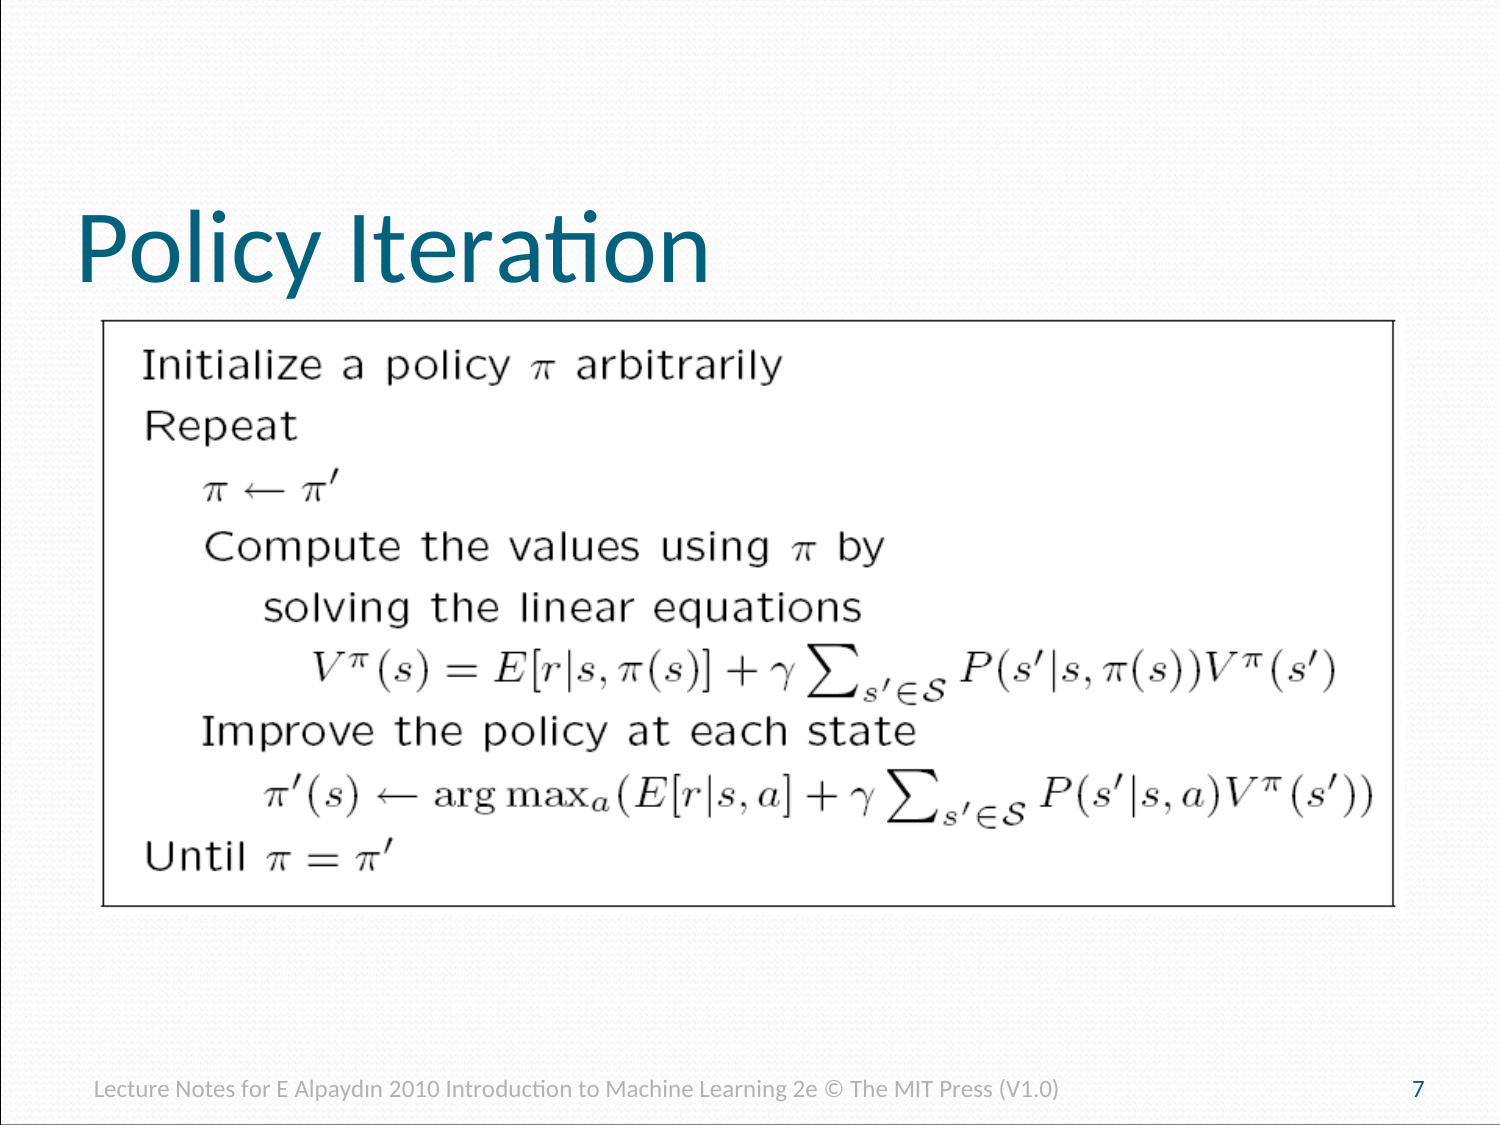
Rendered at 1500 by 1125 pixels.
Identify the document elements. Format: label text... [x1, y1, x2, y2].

title Policy Iteration [75, 115, 1426, 304]
picture [0, 0, 1500, 1125]
text_box <number> [1299, 1042, 1426, 1103]
text_box Lecture Notes for E Alpaydın 2010 Introduction to Machine Learning 2e © The MIT Press (V1.0) [93, 1042, 1254, 1103]
